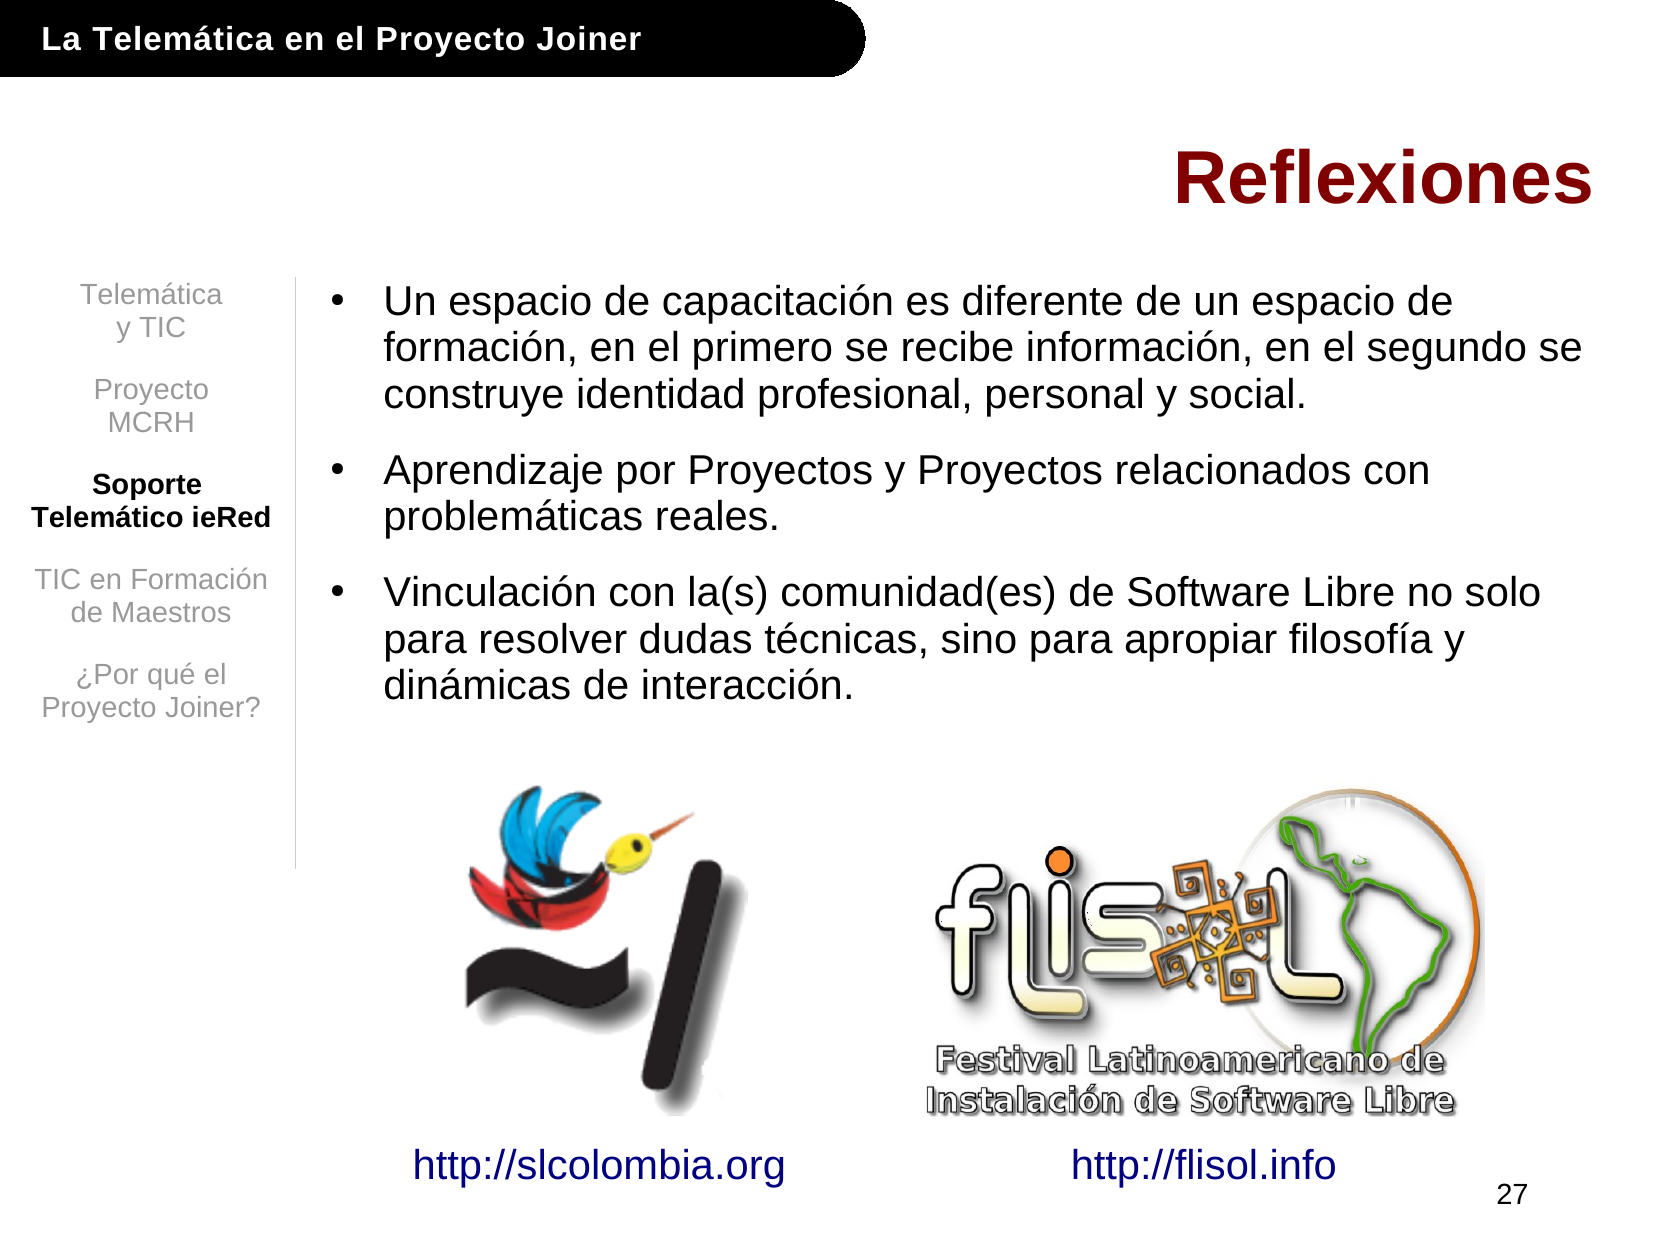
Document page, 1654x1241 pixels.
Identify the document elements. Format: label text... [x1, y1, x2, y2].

picture [923, 778, 1485, 1117]
picture [451, 779, 748, 1116]
text_box http://flisol.info [1070, 1141, 1338, 1189]
list Un espacio de capacitación es diferente de un espacio de formación, en el primero se recibe información, en el segundo se construye identidad profesional, personal y social. Aprendizaje por Proyectos y Proyectos relacionados con problemáticas reales. Vinculación con la(s) comunidad(es) de Software Libre no solo para resolver dudas técnicas, sino para apropiar filosofía y dinámicas de interacción. [312, 277, 1595, 1142]
list Telemática y TIC Proyecto MCRH Soporte Telemático ieRed TIC en Formación de Maestros ¿Por qué el Proyecto Joiner? [18, 277, 285, 862]
text_box http://slcolombia.org [412, 1141, 787, 1189]
title Reflexiones [118, 118, 1595, 237]
